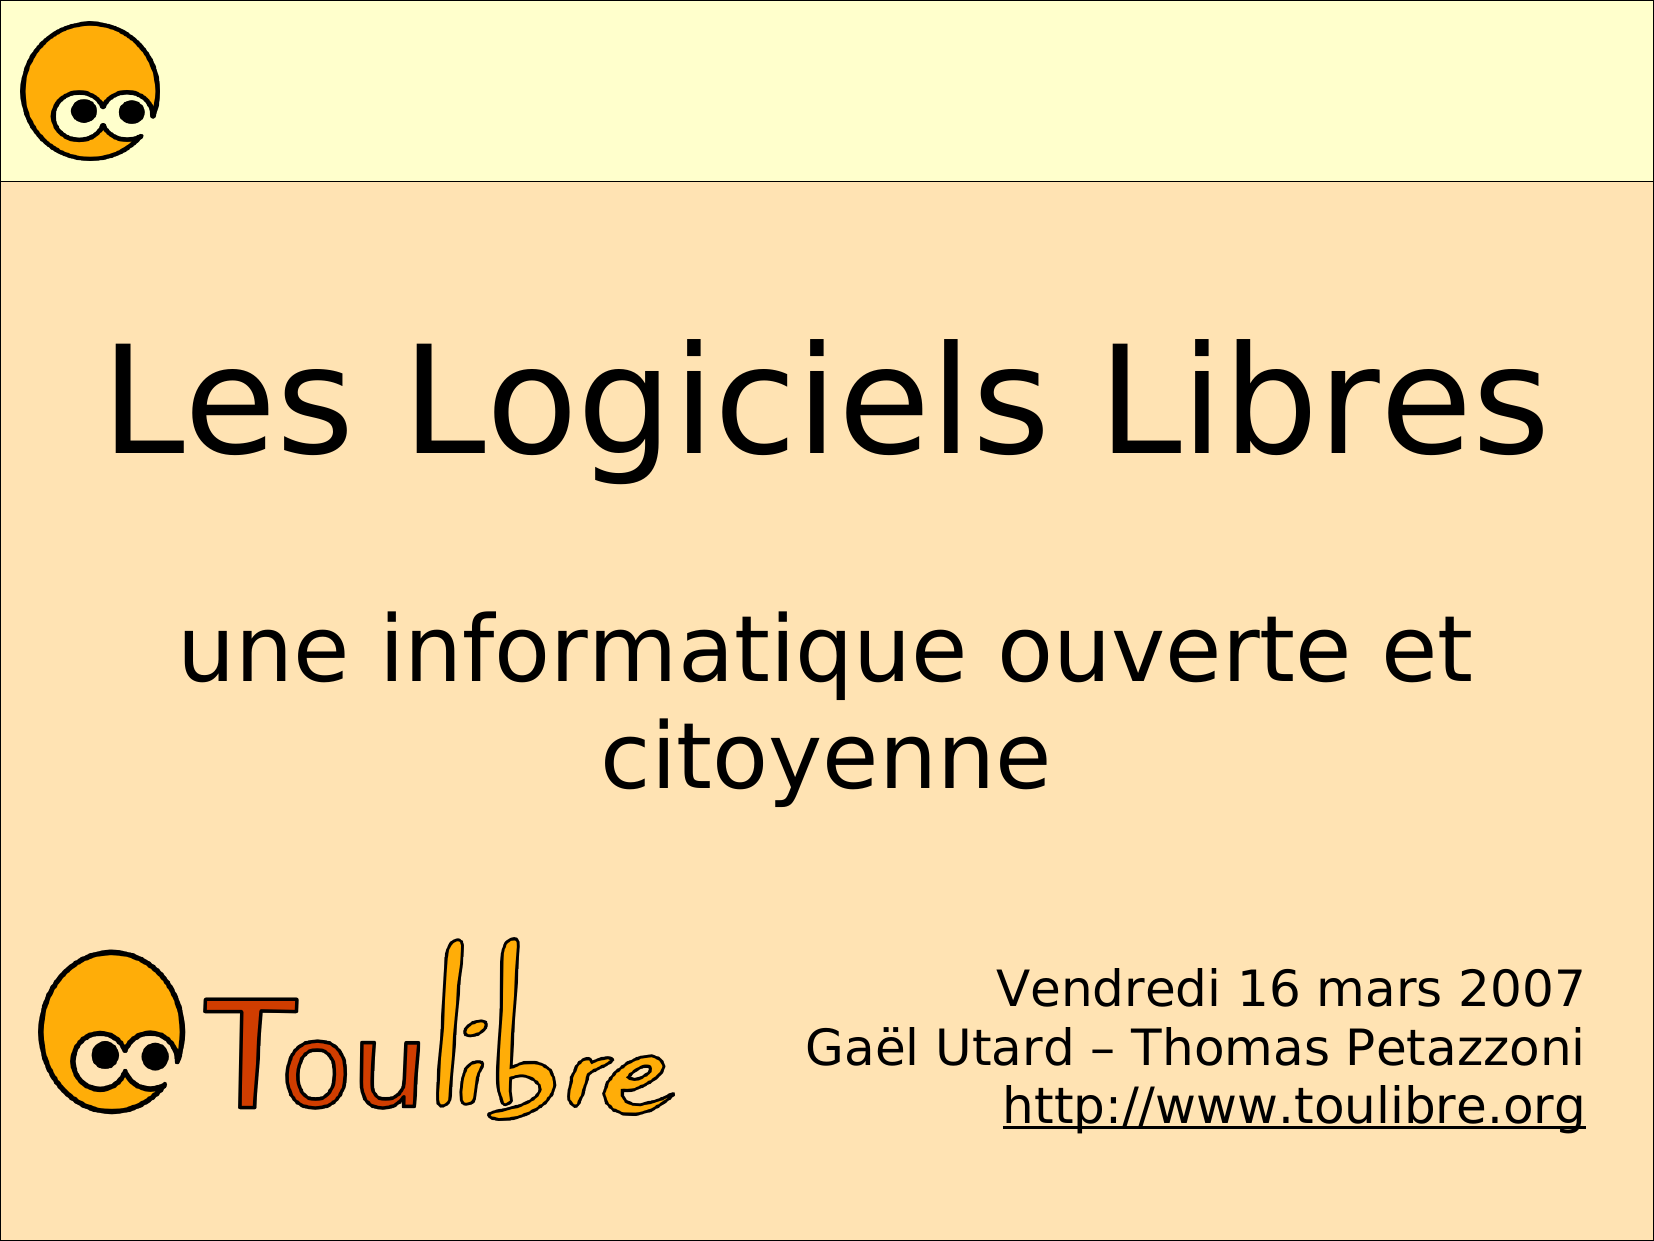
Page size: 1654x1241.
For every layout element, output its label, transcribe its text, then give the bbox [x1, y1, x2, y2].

picture [20, 21, 160, 161]
picture [38, 937, 675, 1121]
text_box Vendredi 16 mars 2007 Gaël Utard – Thomas Petazzoni http://www.toulibre.org [61, 952, 1601, 1143]
text_box Les Logiciels Libres une informatique ouverte et citoyenne [0, 306, 1654, 818]
